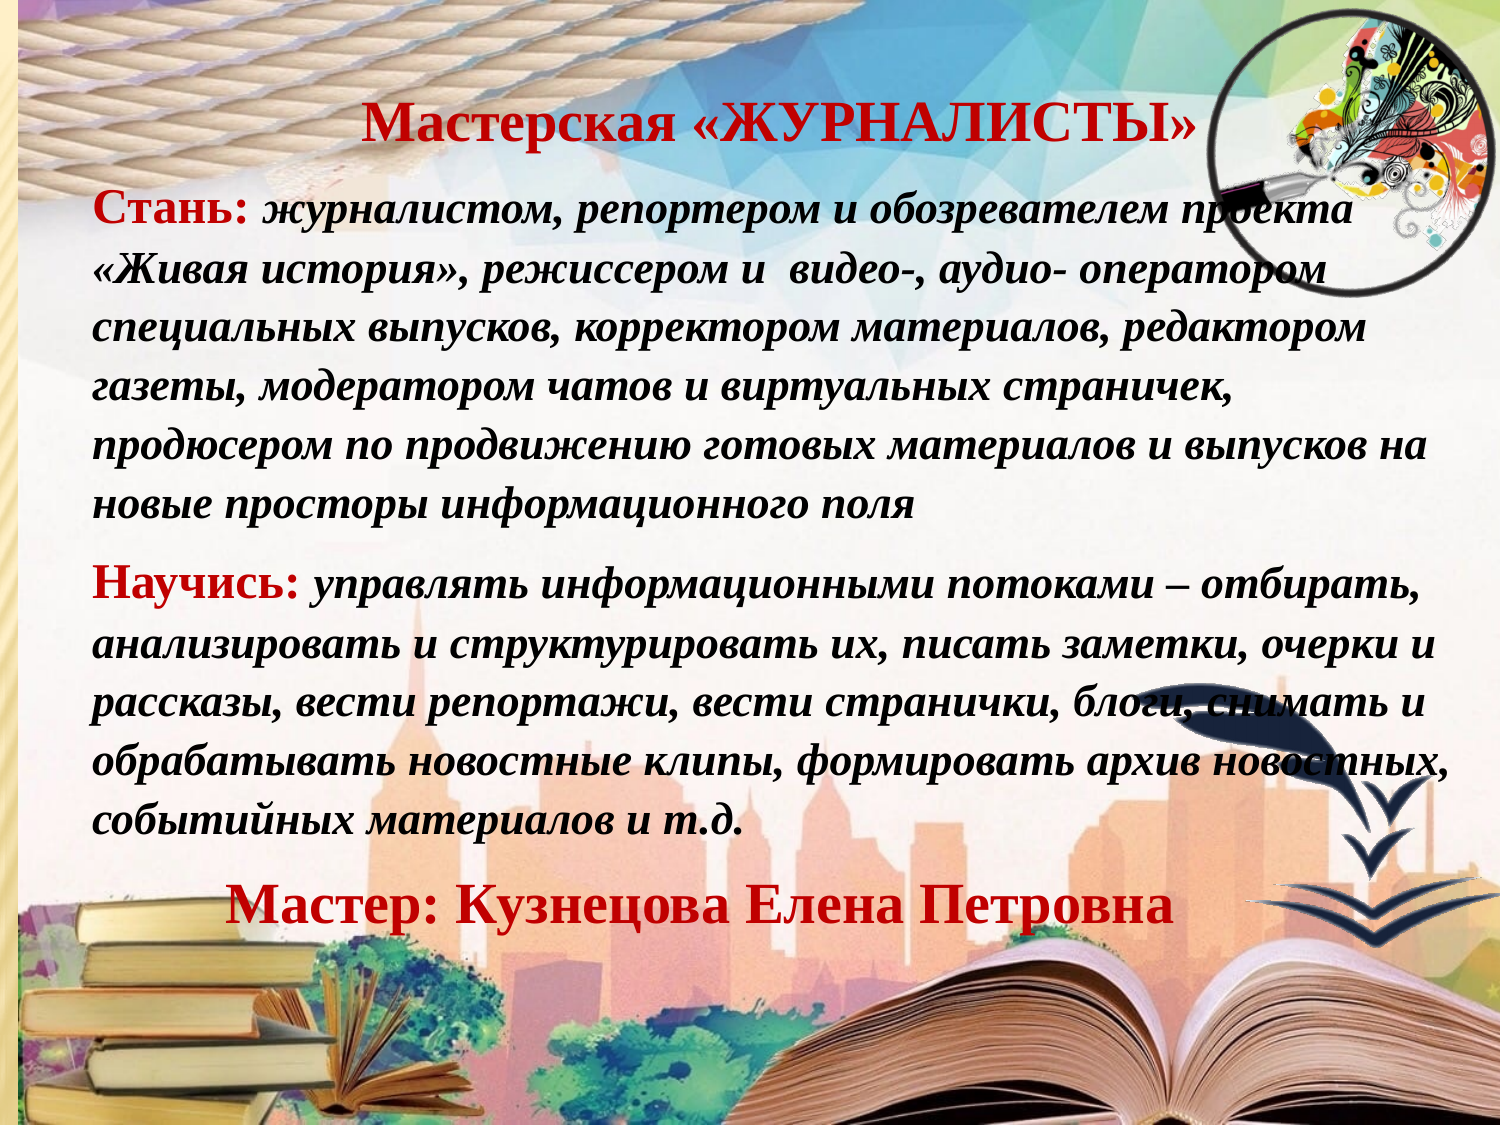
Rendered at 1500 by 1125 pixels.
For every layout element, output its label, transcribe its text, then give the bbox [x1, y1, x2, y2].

text_box Мастерская «ЖУРНАЛИСТЫ» Стань: журналистом, репортером и обозревателем проекта «Живая история», режиссером и видео-, аудио- оператором специальных выпусков, корректором материалов, редактором газеты, модератором чатов и виртуальных страничек, продюсером по продвижению готовых материалов и выпусков на новые просторы информационного поля Научись: управлять информационными потоками – отбирать, анализировать и структурировать их, писать заметки, очерки и рассказы, вести репортажи, вести странички, блоги, снимать и обрабатывать новостные клипы, формировать архив новостных, событийных материалов и т.д. Мастер: Кузнецова Елена Петровна [77, 70, 1483, 943]
picture [0, 0, 1500, 1125]
